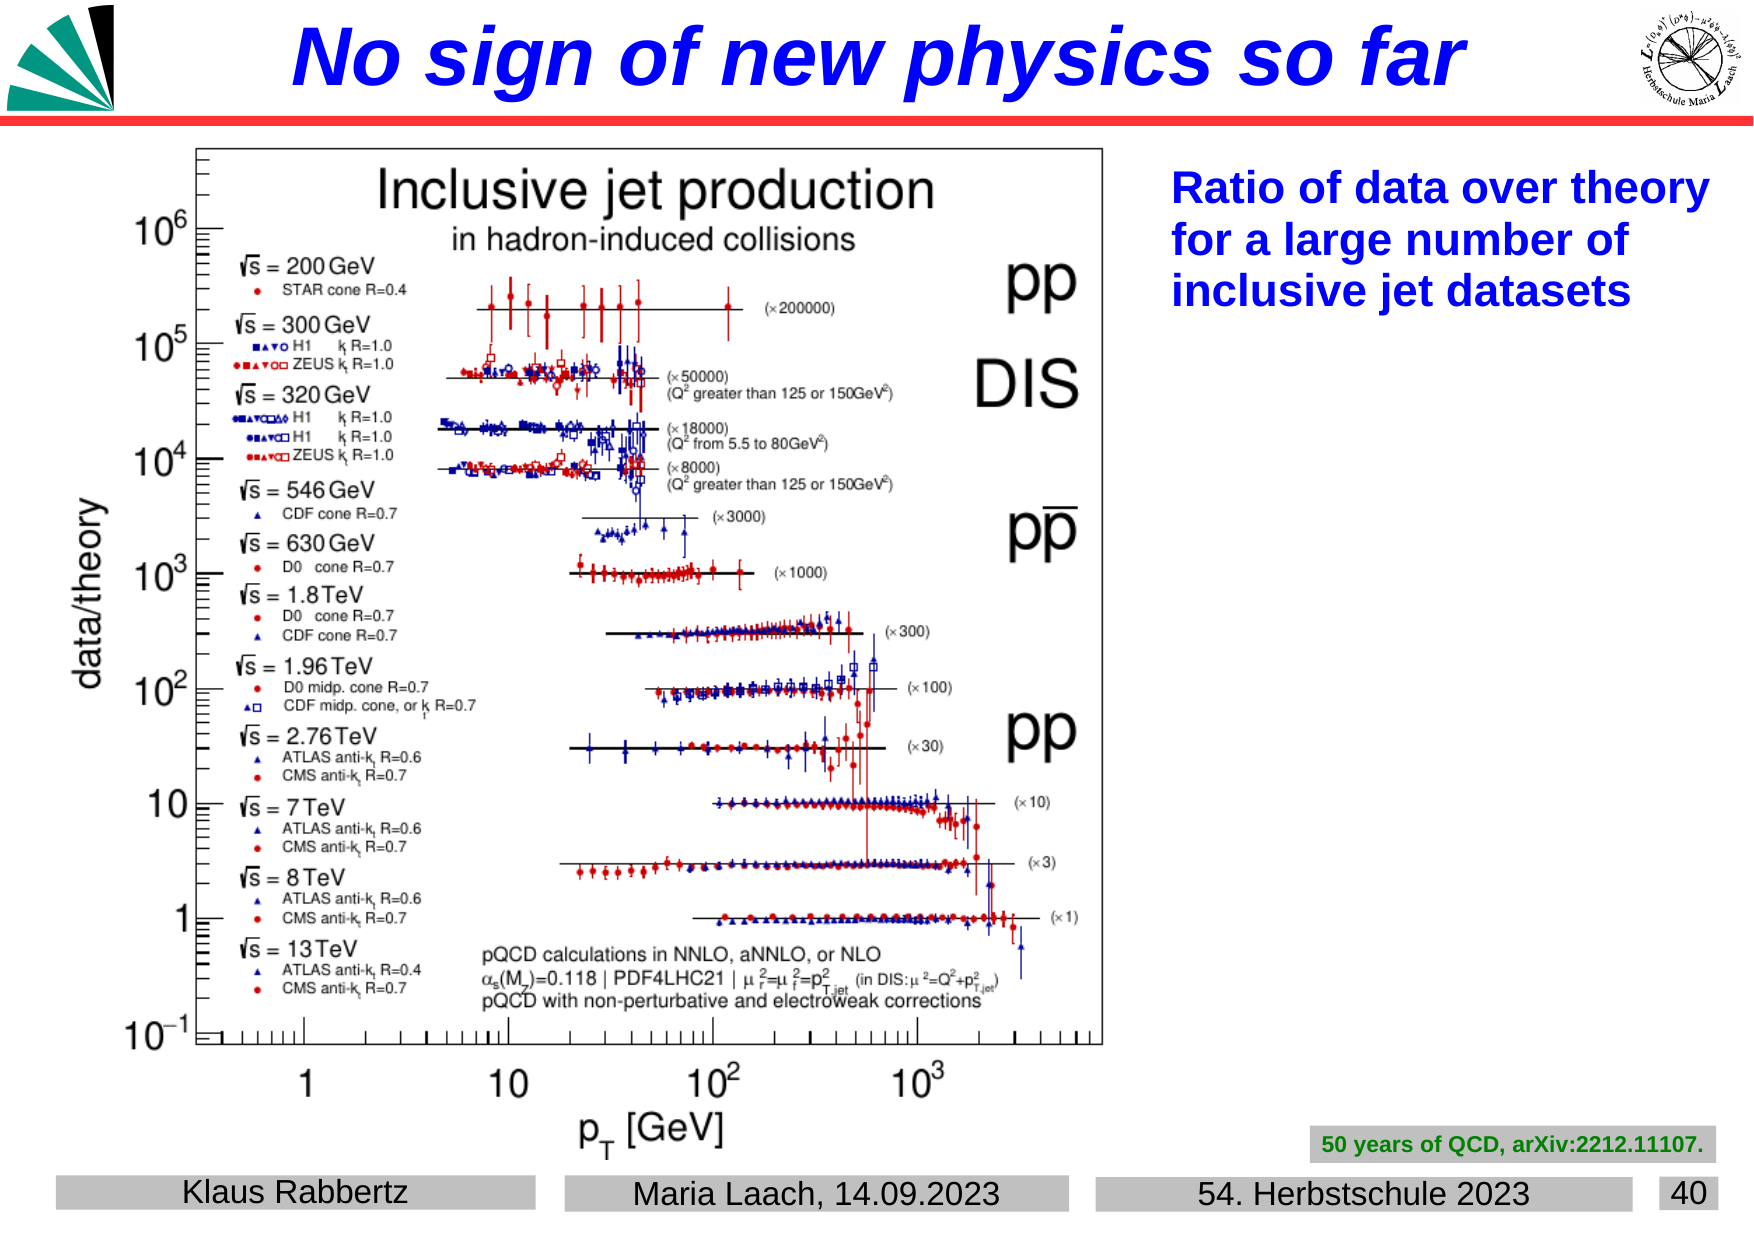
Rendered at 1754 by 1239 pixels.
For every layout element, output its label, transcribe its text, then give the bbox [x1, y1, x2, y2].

title No sign of new physics so far [129, 0, 1627, 114]
text_box Ratio of data over theory for a large number of inclusive jet datasets [1159, 156, 1723, 323]
picture [7, 5, 114, 112]
picture [57, 137, 1120, 1160]
text_box 50 years of QCD, arXiv:2212.11107. [1309, 1125, 1717, 1163]
picture [1641, 11, 1741, 106]
